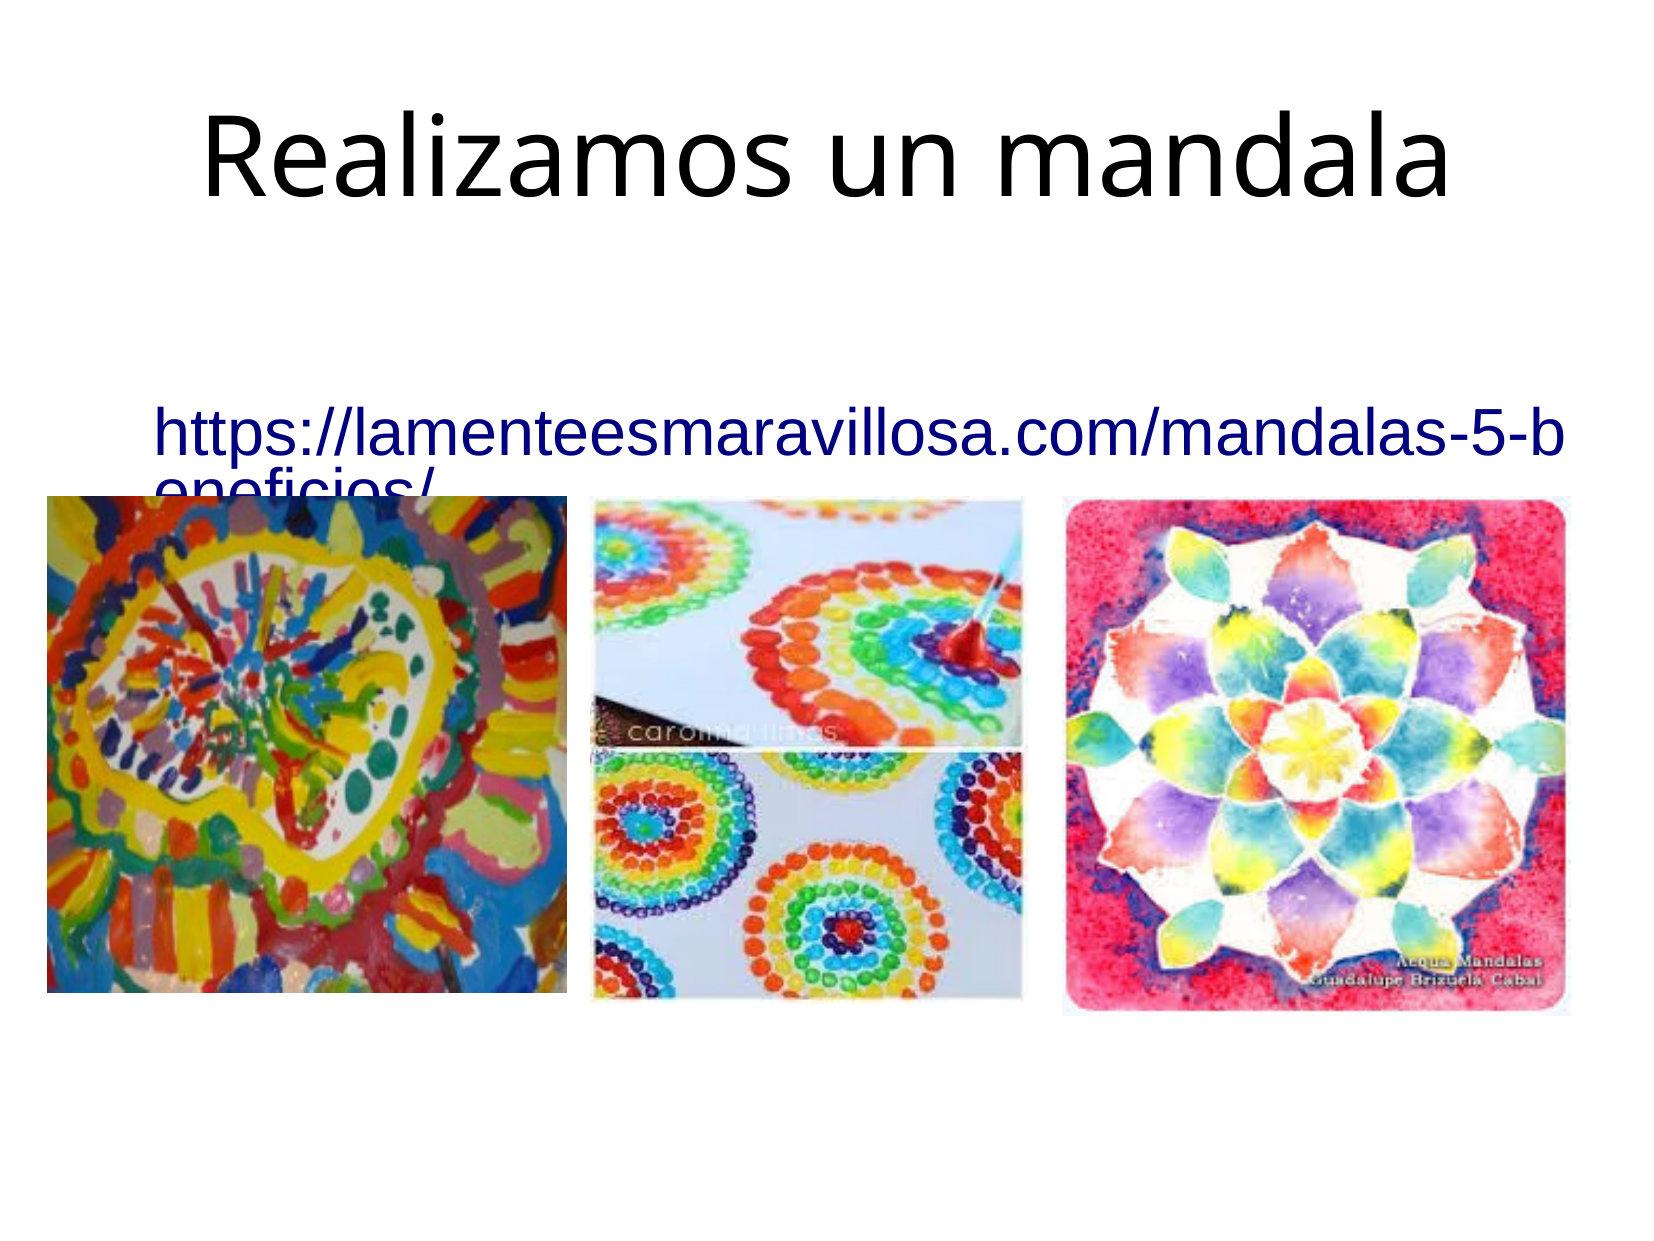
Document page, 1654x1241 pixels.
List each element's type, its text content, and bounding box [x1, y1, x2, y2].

title Realizamos un mandala [82, 49, 1571, 257]
picture [1062, 496, 1571, 1016]
picture [590, 496, 1028, 1004]
list https://lamenteesmaravillosa.com/mandalas-5-beneficios/ [82, 290, 1571, 1109]
picture [47, 496, 567, 993]
